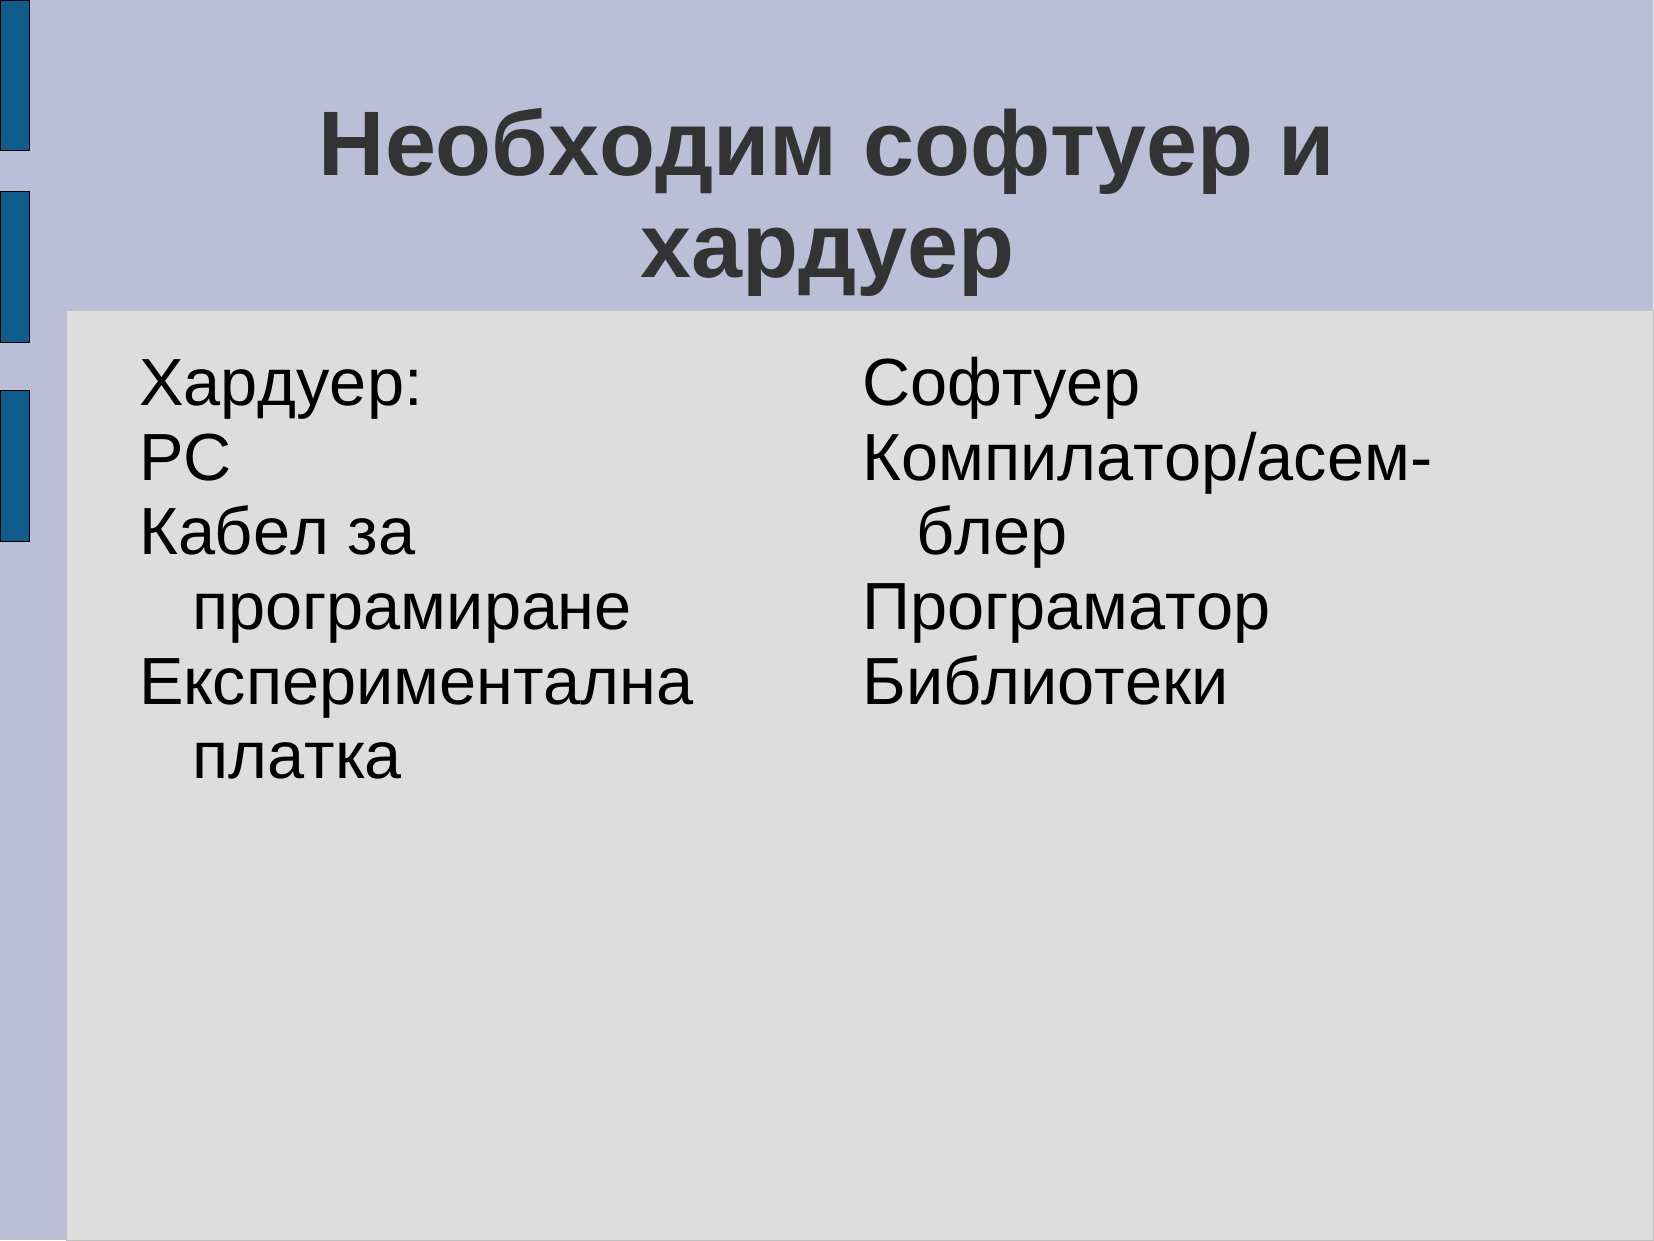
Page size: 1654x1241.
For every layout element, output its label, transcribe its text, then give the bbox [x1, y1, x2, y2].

title Необходим софтуер и хардуер [121, 82, 1534, 308]
list Софтуер Компилатор/асем-блер Програматор Библиотеки [845, 344, 1535, 1127]
list Хардуер: PC Кабел за програмиране Експериментална платка [121, 344, 811, 1127]
